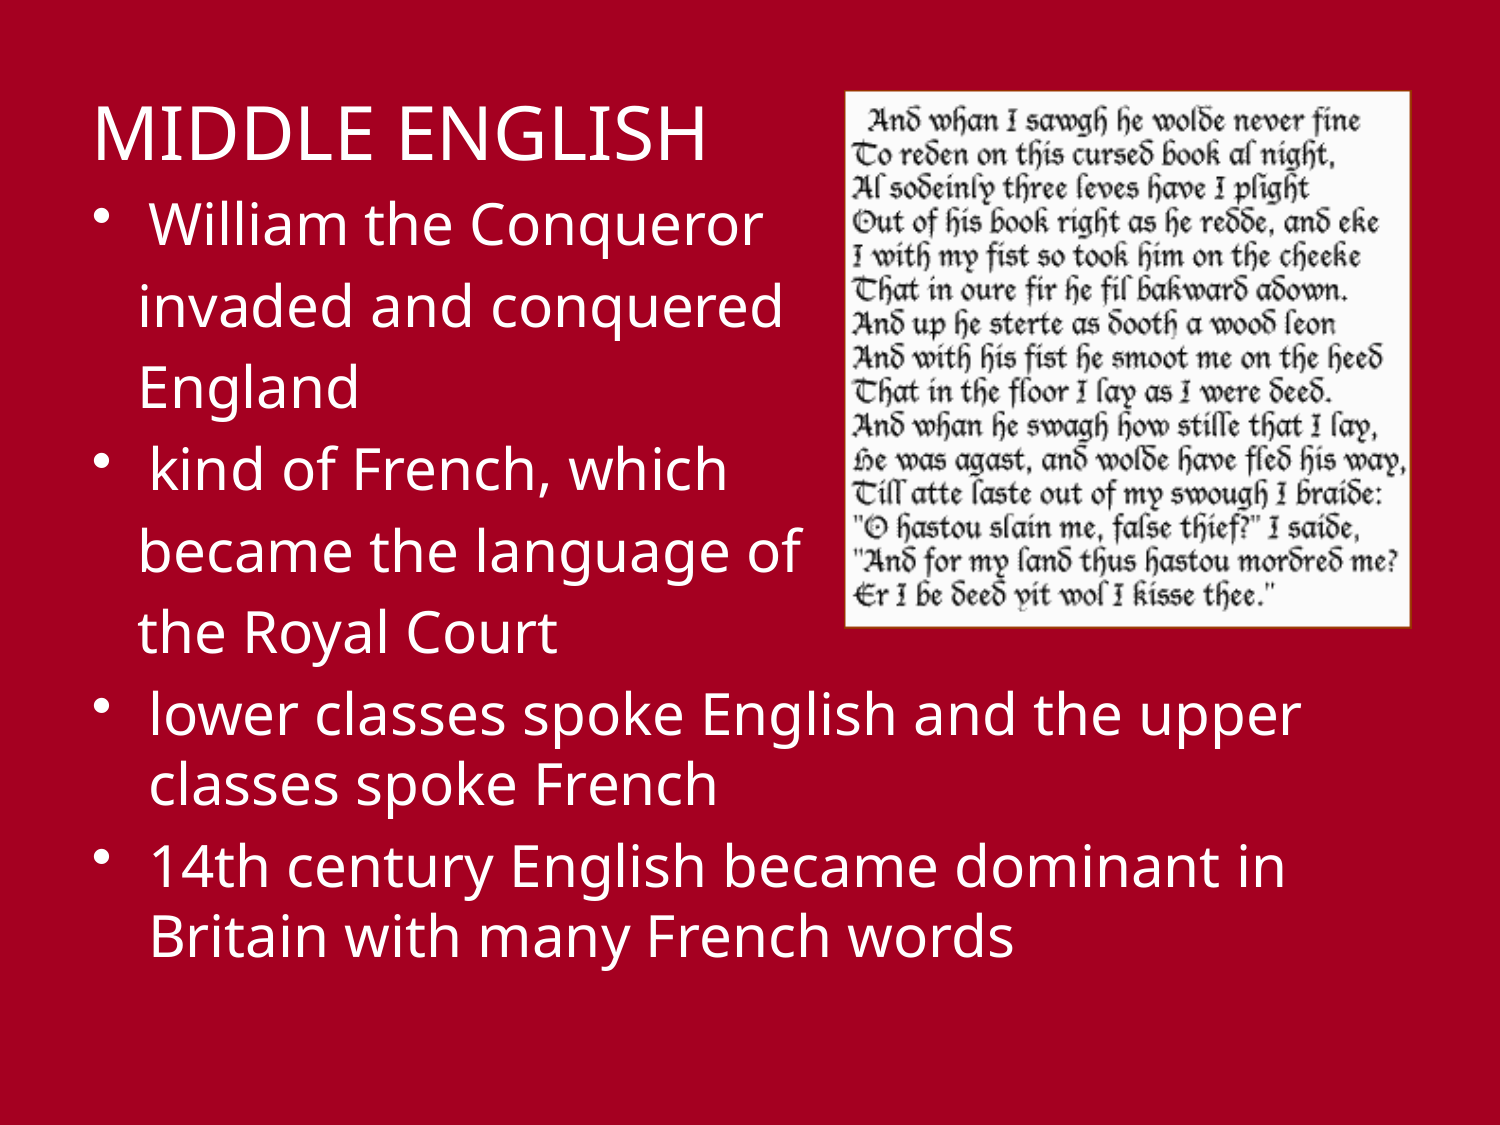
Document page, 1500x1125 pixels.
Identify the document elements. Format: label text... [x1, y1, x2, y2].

list MIDDLE ENGLISH William the Conqueror invaded and conquered England kind of French, which became the language of the Royal Court lower classes spoke English and the upper classes spoke French 14th century English became dominant in Britain with many French words [76, 78, 1427, 1010]
picture [844, 90, 1412, 629]
